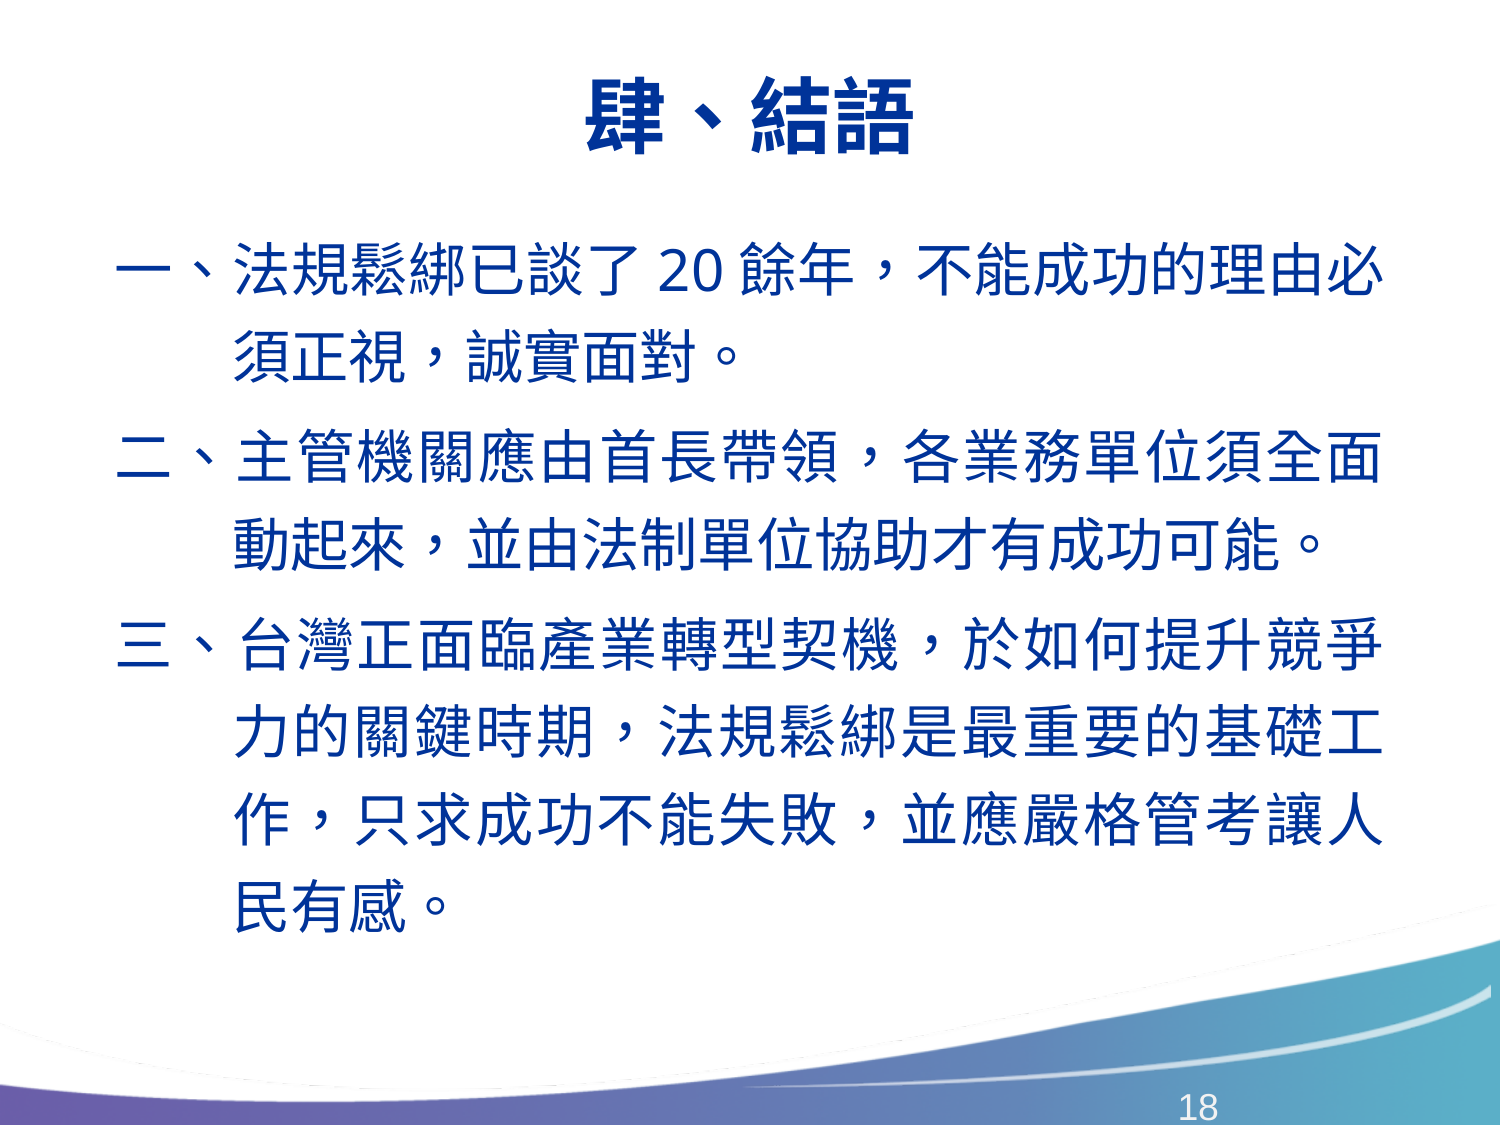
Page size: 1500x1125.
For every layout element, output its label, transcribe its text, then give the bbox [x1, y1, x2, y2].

text_box 一、法規鬆綁已談了20餘年，不能成功的理由必須正視，誠實面對。 二、主管機關應由首長帶領，各業務單位須全面動起來，並由法制單位協助才有成功可能。 三、台灣正面臨產業轉型契機，於如何提升競爭力的關鍵時期，法規鬆綁是最重要的基礎工作，只求成功不能失敗，並應嚴格管考讓人民有感。 [99, 208, 1400, 949]
text_box 肆、結語 [0, 33, 1500, 185]
